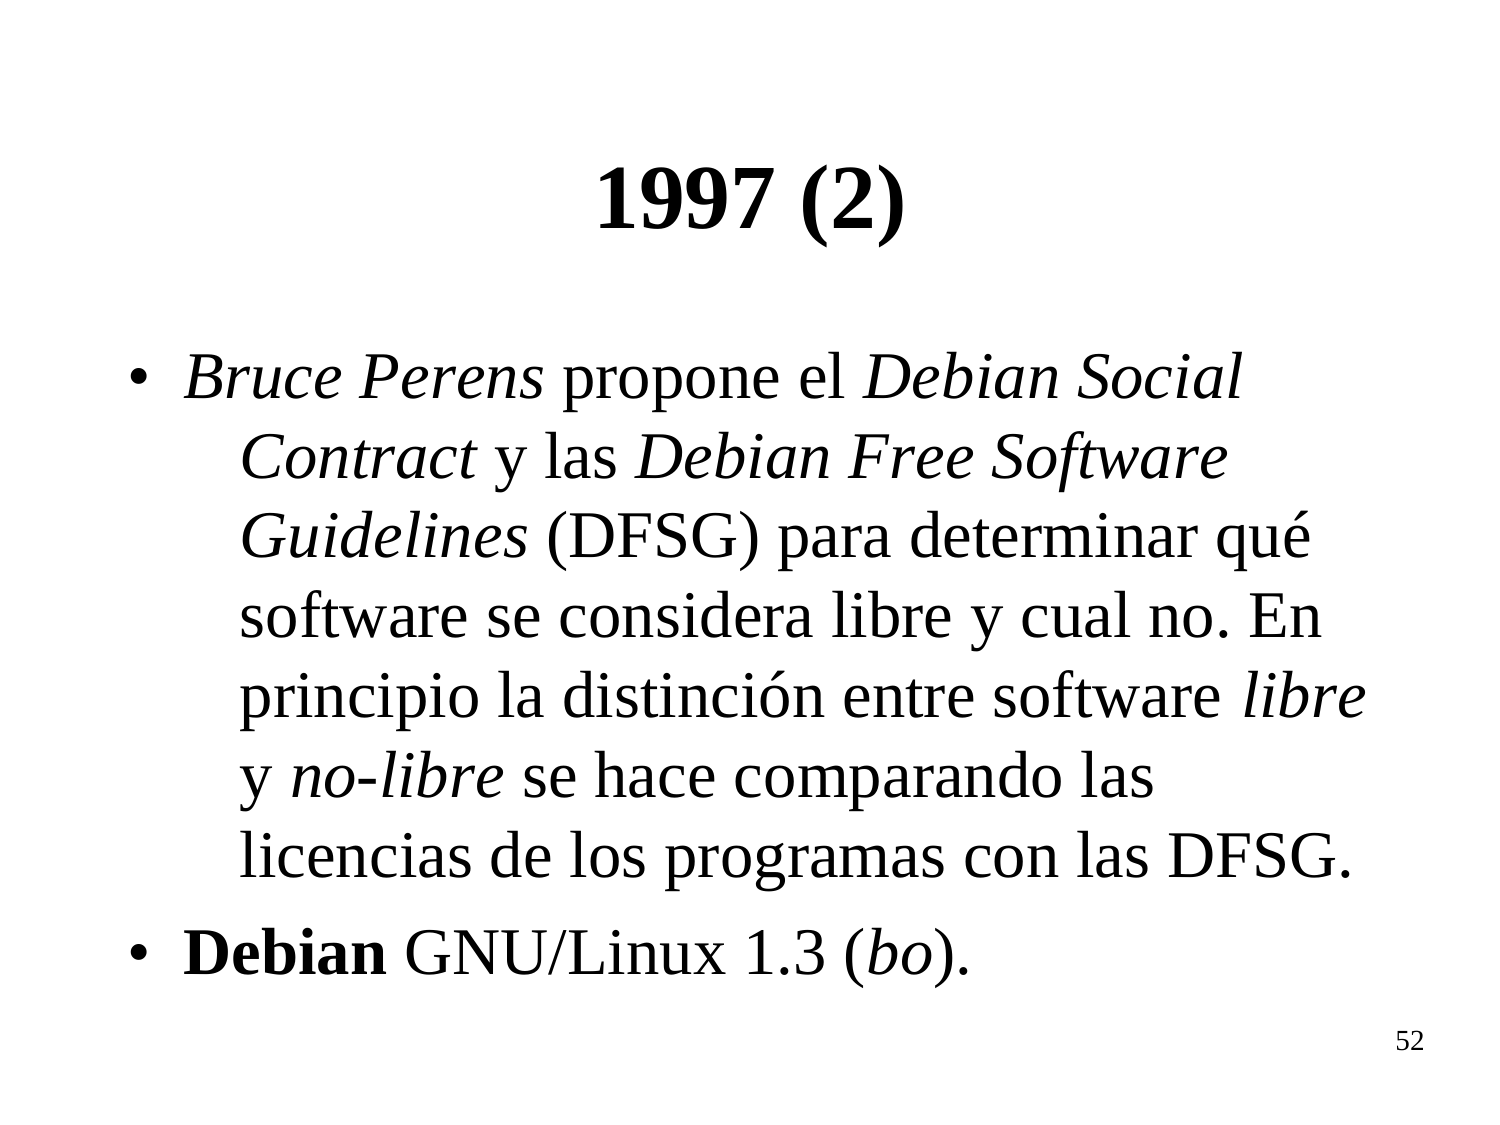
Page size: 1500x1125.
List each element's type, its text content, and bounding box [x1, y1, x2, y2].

list Bruce Perens propone el Debian Social Contract y las Debian Free Software Guidelines (DFSG) para determinar qué software se considera libre y cual no. En principio la distinción entre software libre y no-libre se hace comparando las licencias de los programas con las DFSG. Debian GNU/Linux 1.3 (bo). [112, 324, 1388, 1000]
title 1997 (2) [112, 99, 1388, 288]
